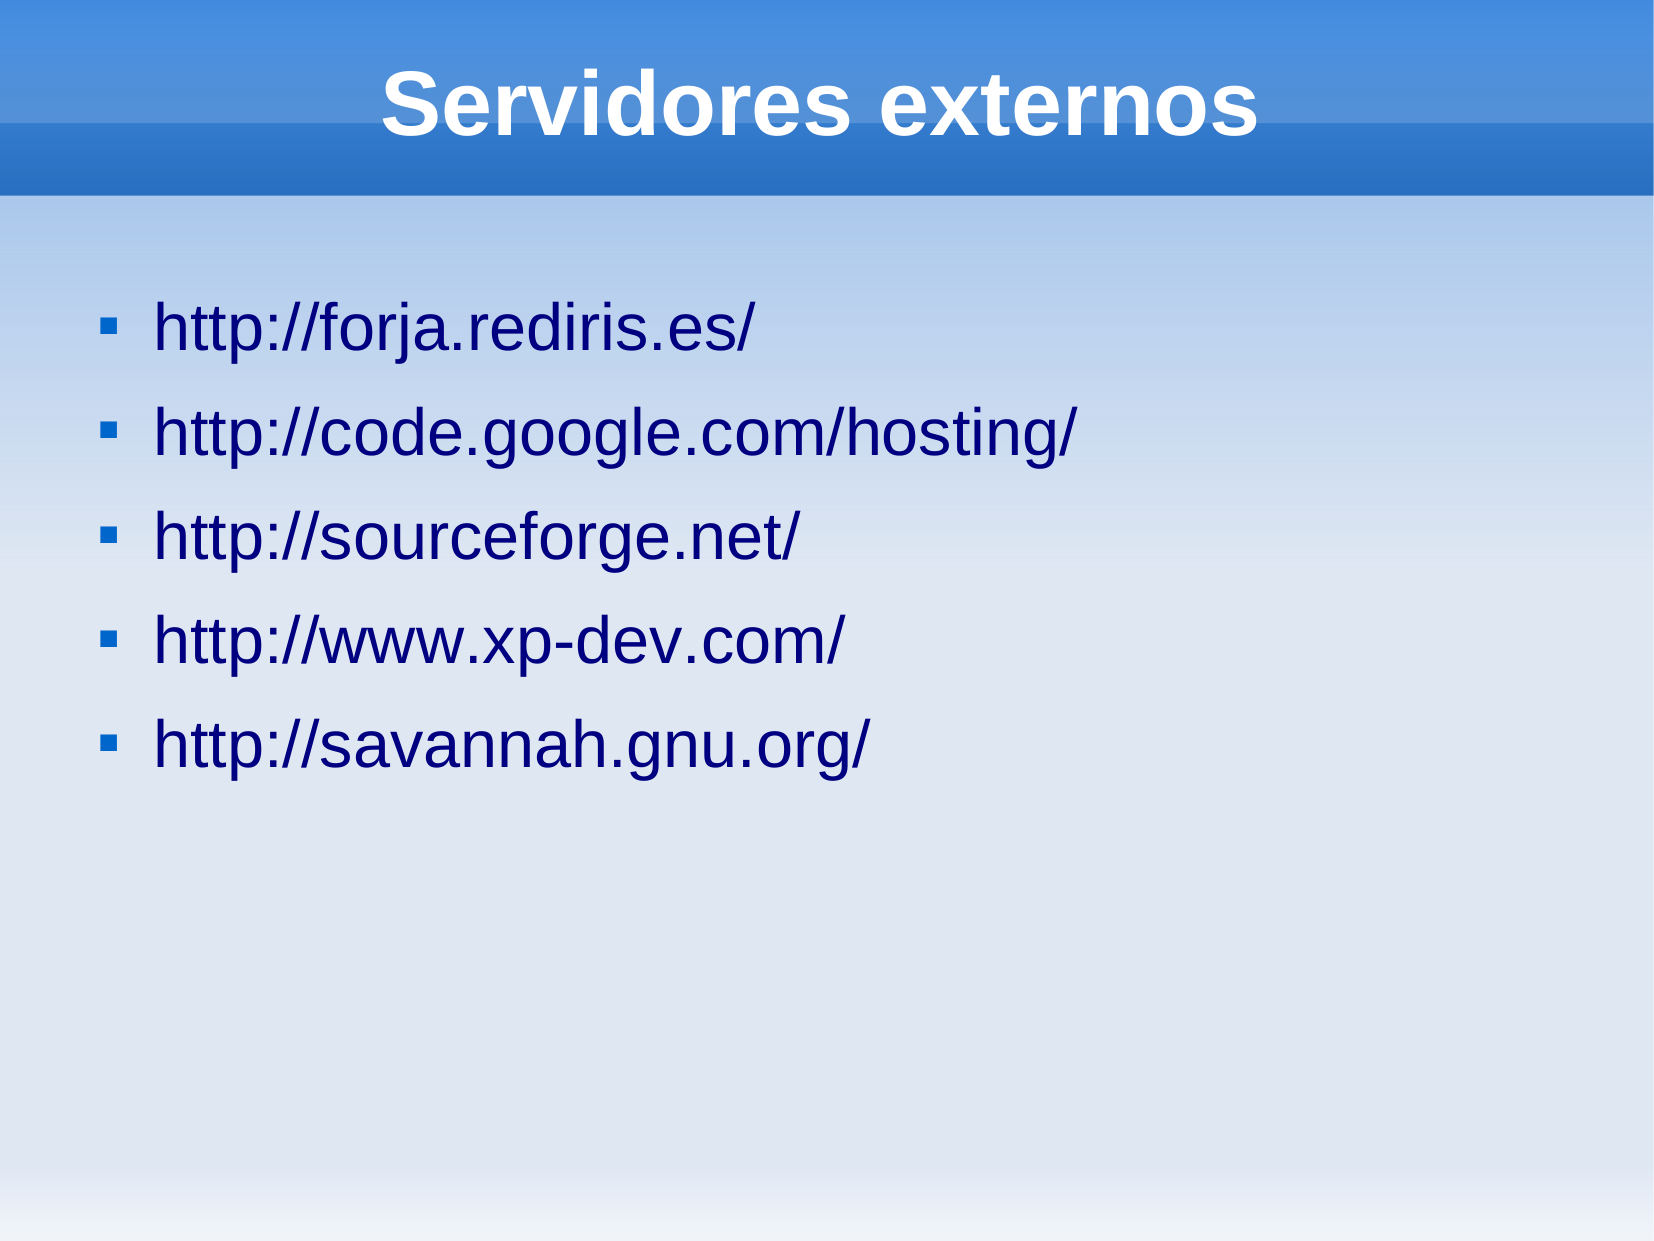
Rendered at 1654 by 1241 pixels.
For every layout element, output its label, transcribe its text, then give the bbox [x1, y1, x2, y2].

picture [0, 0, 1654, 1241]
title Servidores externos [76, 7, 1565, 200]
list http://forja.rediris.es/ http://code.google.com/hosting/ http://sourceforge.net/ http://www.xp-dev.com/ http://savannah.gnu.org/ [82, 290, 1571, 1094]
